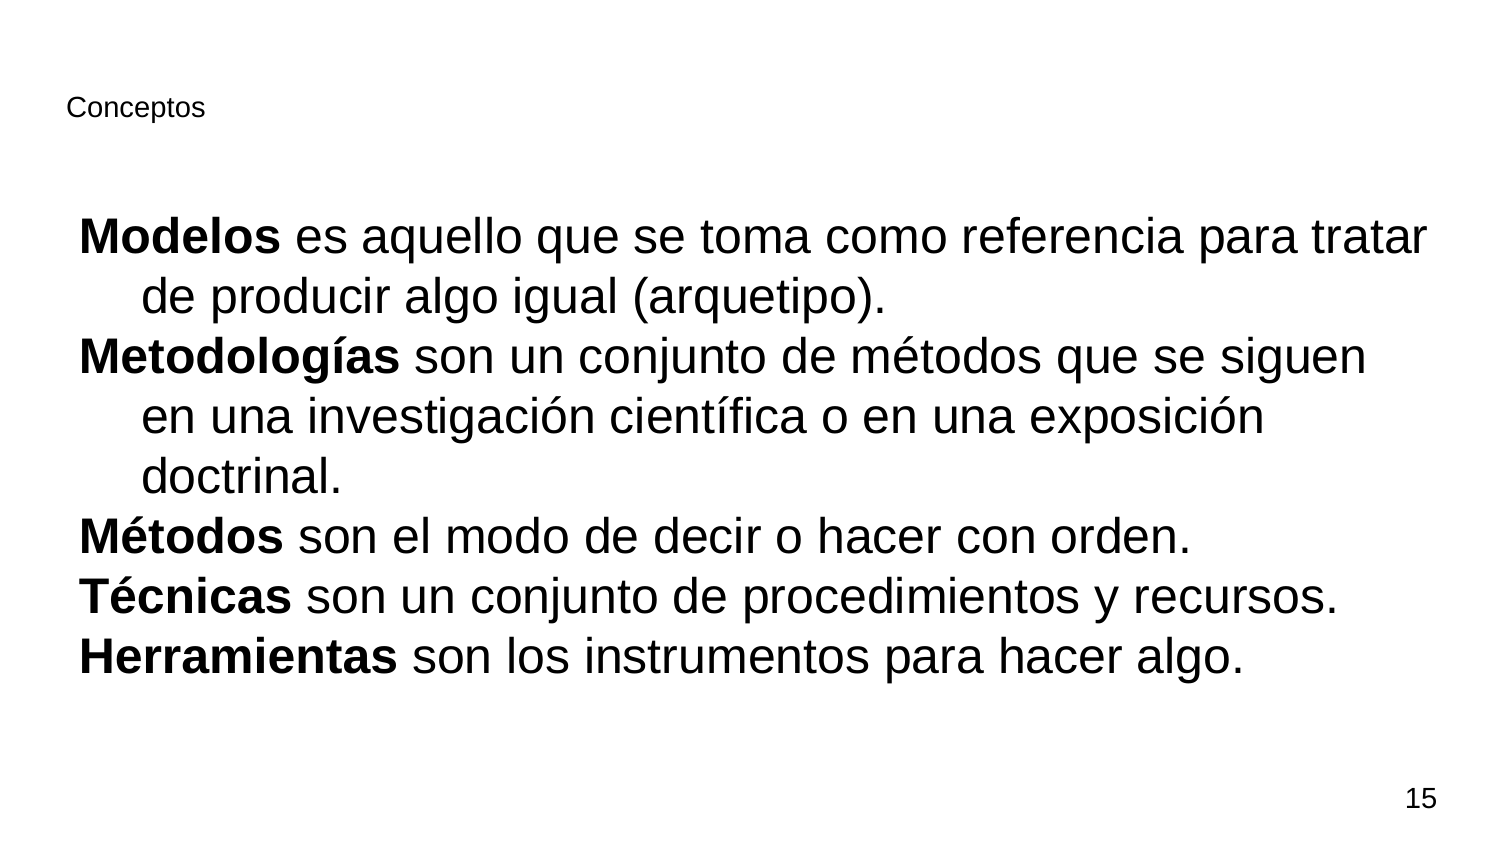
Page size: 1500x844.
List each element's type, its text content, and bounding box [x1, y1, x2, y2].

list Modelos es aquello que se toma como referencia para tratar de producir algo igual (arquetipo). Metodologías son un conjunto de métodos que se siguen en una investigación científica o en una exposición doctrinal. Métodos son el modo de decir o hacer con orden. Técnicas son un conjunto de procedimientos y recursos. Herramientas son los instrumentos para hacer algo. [51, 189, 1449, 750]
title Conceptos [51, 72, 1449, 167]
slide_number <número> [1389, 764, 1480, 830]
